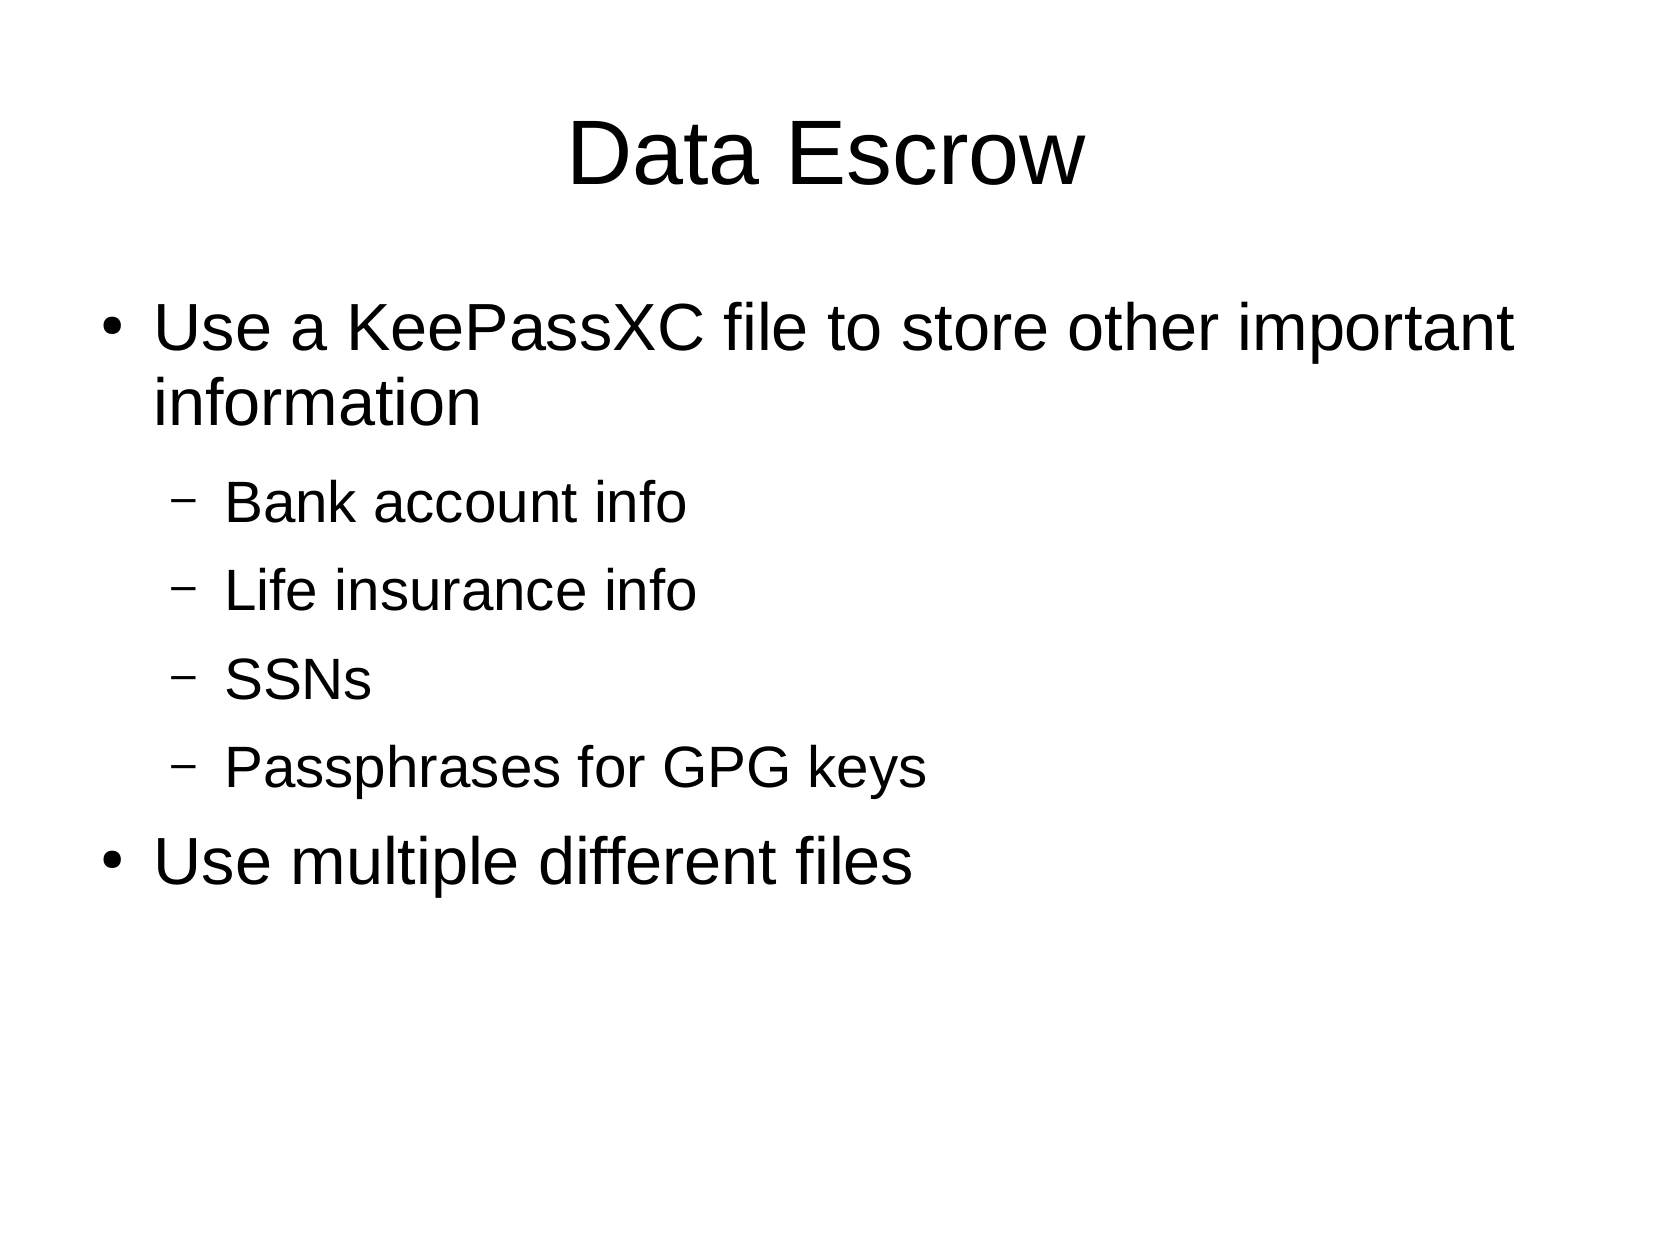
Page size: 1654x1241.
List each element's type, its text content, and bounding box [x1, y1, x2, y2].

title Data Escrow [82, 49, 1571, 257]
list Use a KeePassXC file to store other important information Bank account info Life insurance info SSNs Passphrases for GPG keys Use multiple different files [82, 290, 1538, 1010]
